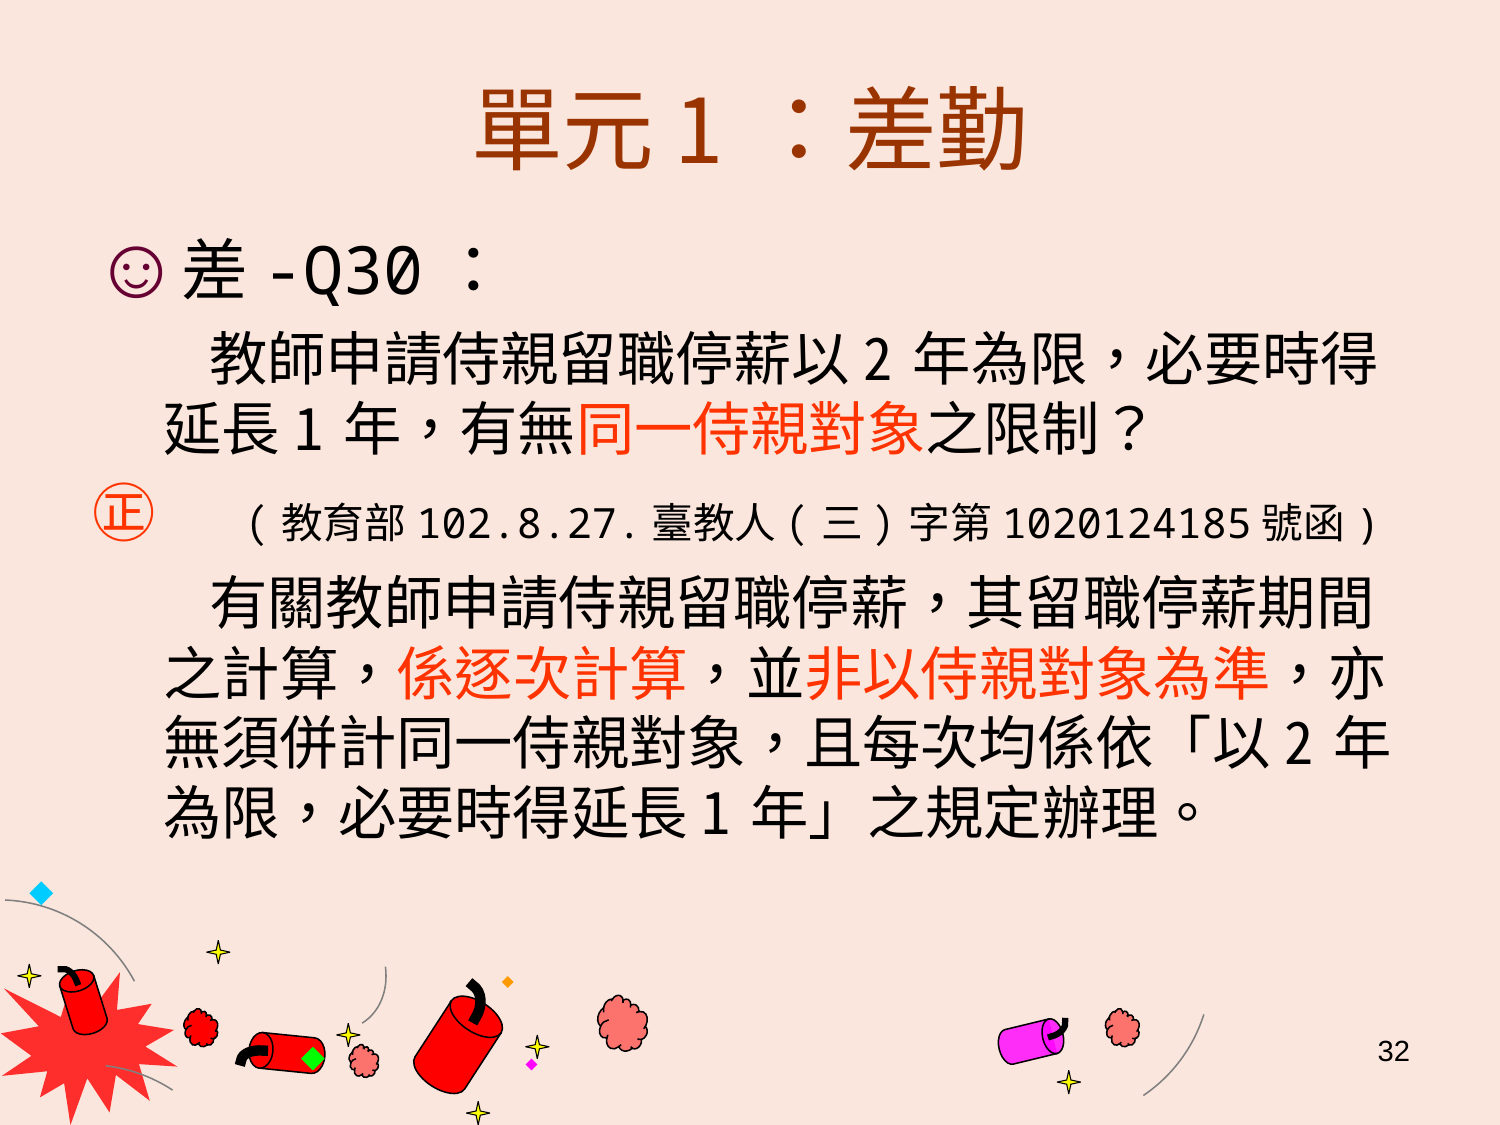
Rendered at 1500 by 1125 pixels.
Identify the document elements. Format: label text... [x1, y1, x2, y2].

text_box <number> [1074, 1024, 1426, 1103]
list 差-Q30： 教師申請侍親留職停薪以2年為限，必要時得延長1年，有無同一侍親對象之限制？ (教育部102.8.27.臺教人(三)字第1020124185號函) 有關教師申請侍親留職停薪，其留職停薪期間之計算，係逐次計算，並非以侍親對象為準，亦無須併計同一侍親對象，且每次均係依「以2年為限，必要時得延長1年」之規定辦理。 [75, 219, 1426, 929]
title 單元1：差勤 [75, 45, 1426, 209]
